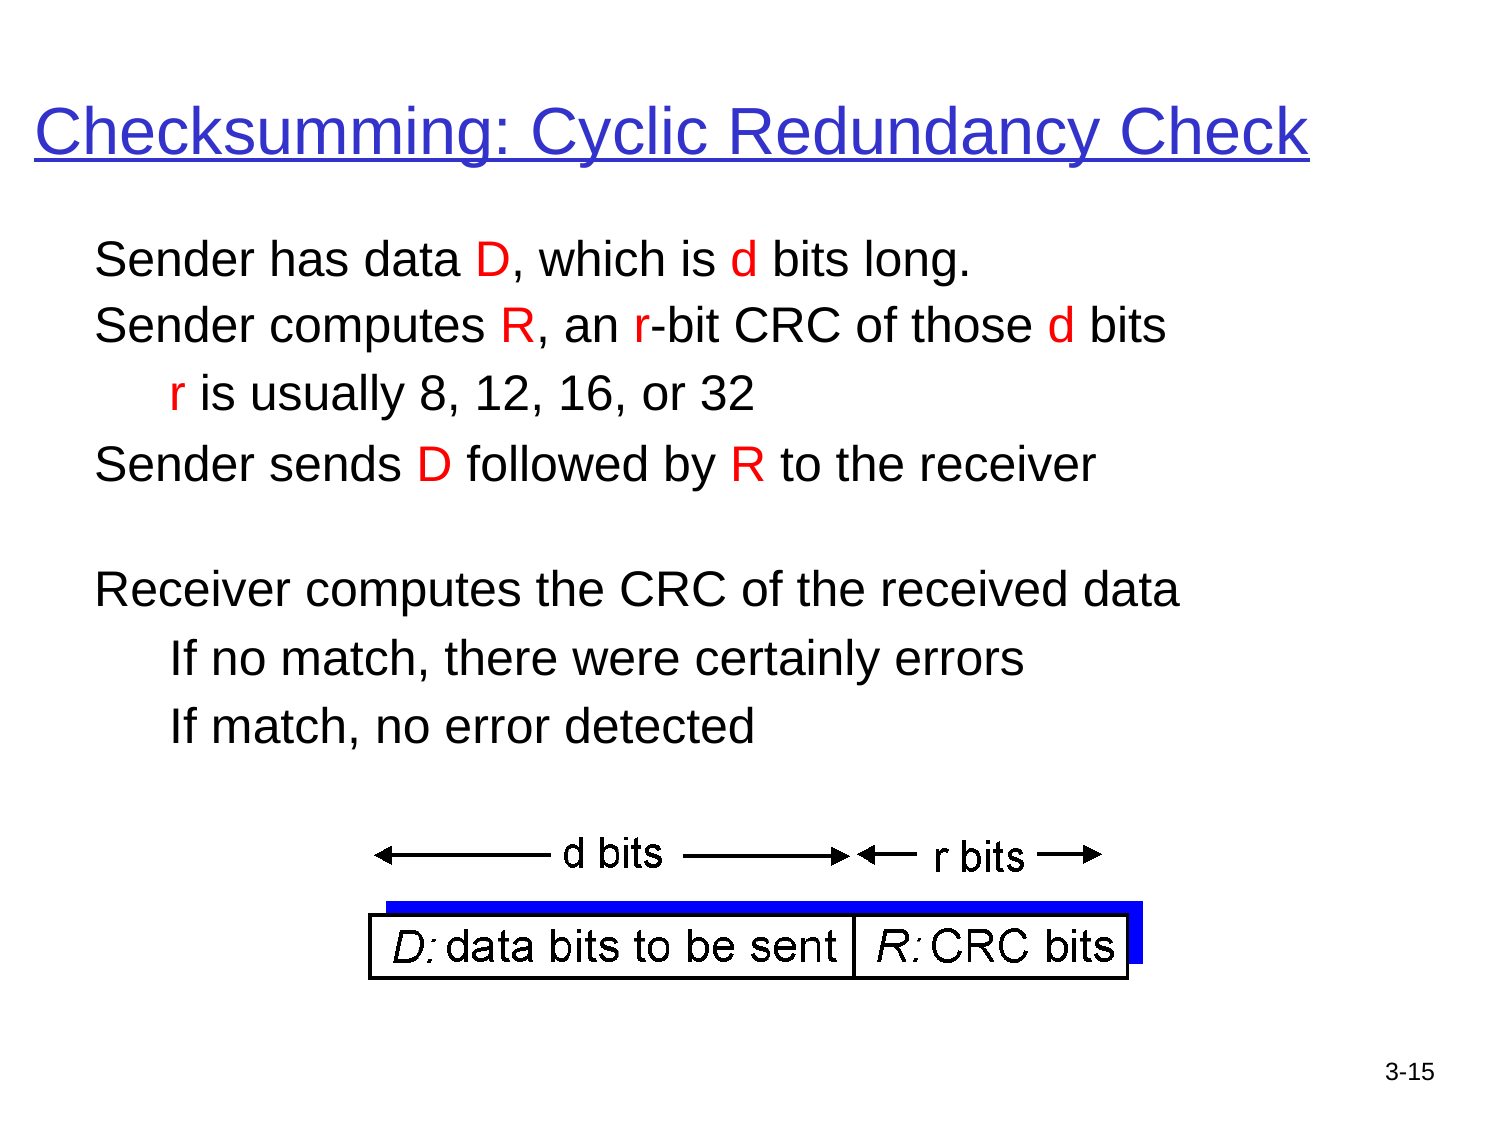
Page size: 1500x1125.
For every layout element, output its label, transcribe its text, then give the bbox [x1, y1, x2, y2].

picture [368, 837, 1169, 995]
title Checksumming: Cyclic Redundancy Check [19, 37, 1479, 225]
list Sender has data D, which is d bits long. Sender computes R, an r-bit CRC of those d bits r is usually 8, 12, 16, or 32 Sender sends D followed by R to the receiver Receiver computes the CRC of the received data If no match, there were certainly errors If match, no error detected [79, 223, 1449, 775]
